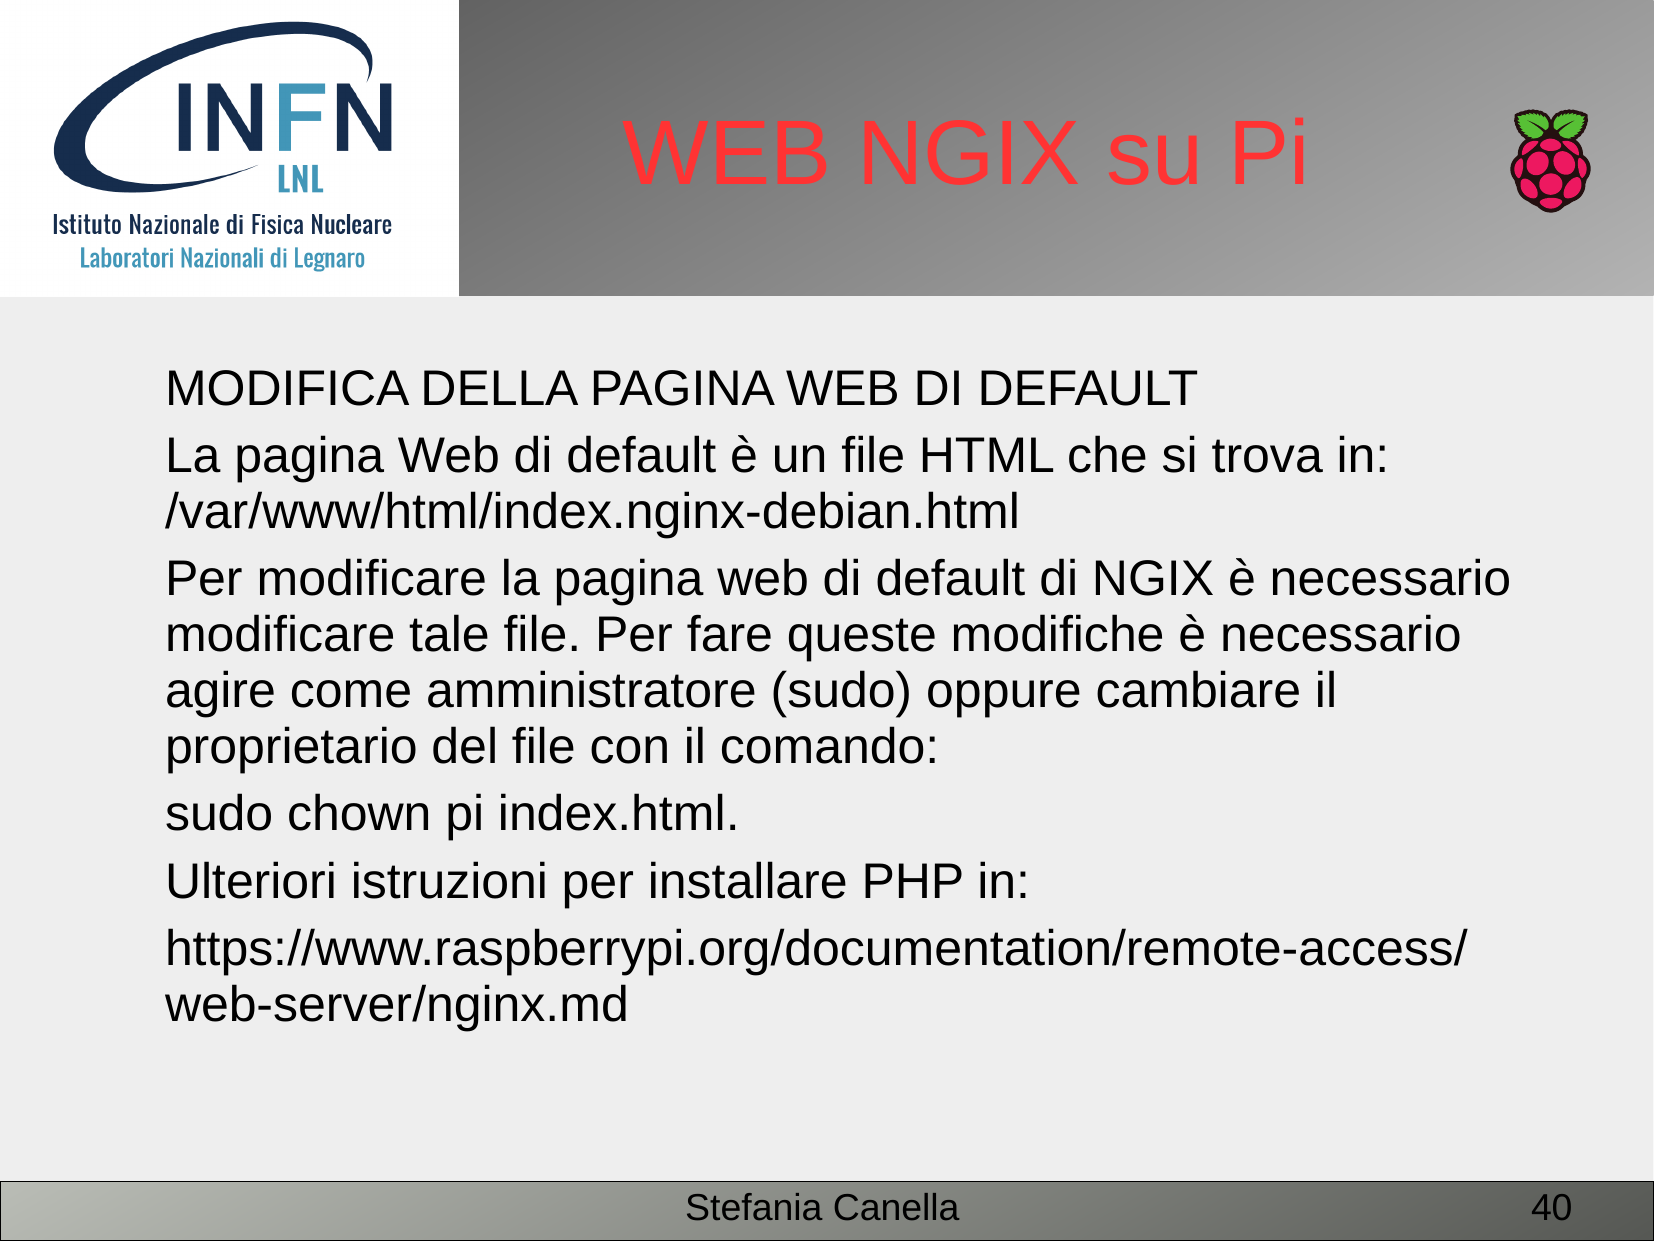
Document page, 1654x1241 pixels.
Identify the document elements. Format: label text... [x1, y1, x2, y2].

text_box [0, 1181, 670, 1241]
text_box MODIFICA DELLA PAGINA WEB DI DEFAULT La pagina Web di default è un file HTML che si trova in: /var/www/html/index.nginx-debian.html Per modificare la pagina web di default di NGIX è necessario modificare tale file. Per fare queste modifiche è necessario agire come amministratore (sudo) oppure cambiare il proprietario del file con il comando: sudo chown pi index.html. Ulteriori istruzioni per installare PHP in: https://www.raspberrypi.org/documentation/remote-access/web-server/nginx.md [105, 325, 1548, 1067]
text_box [984, 1181, 1516, 1241]
text_box [459, 0, 1654, 296]
title WEB NGIX su Pi [459, 49, 1571, 257]
text_box Stefania Canella [670, 1178, 984, 1241]
picture [0, 0, 459, 297]
text_box <number> [1516, 1178, 1654, 1241]
